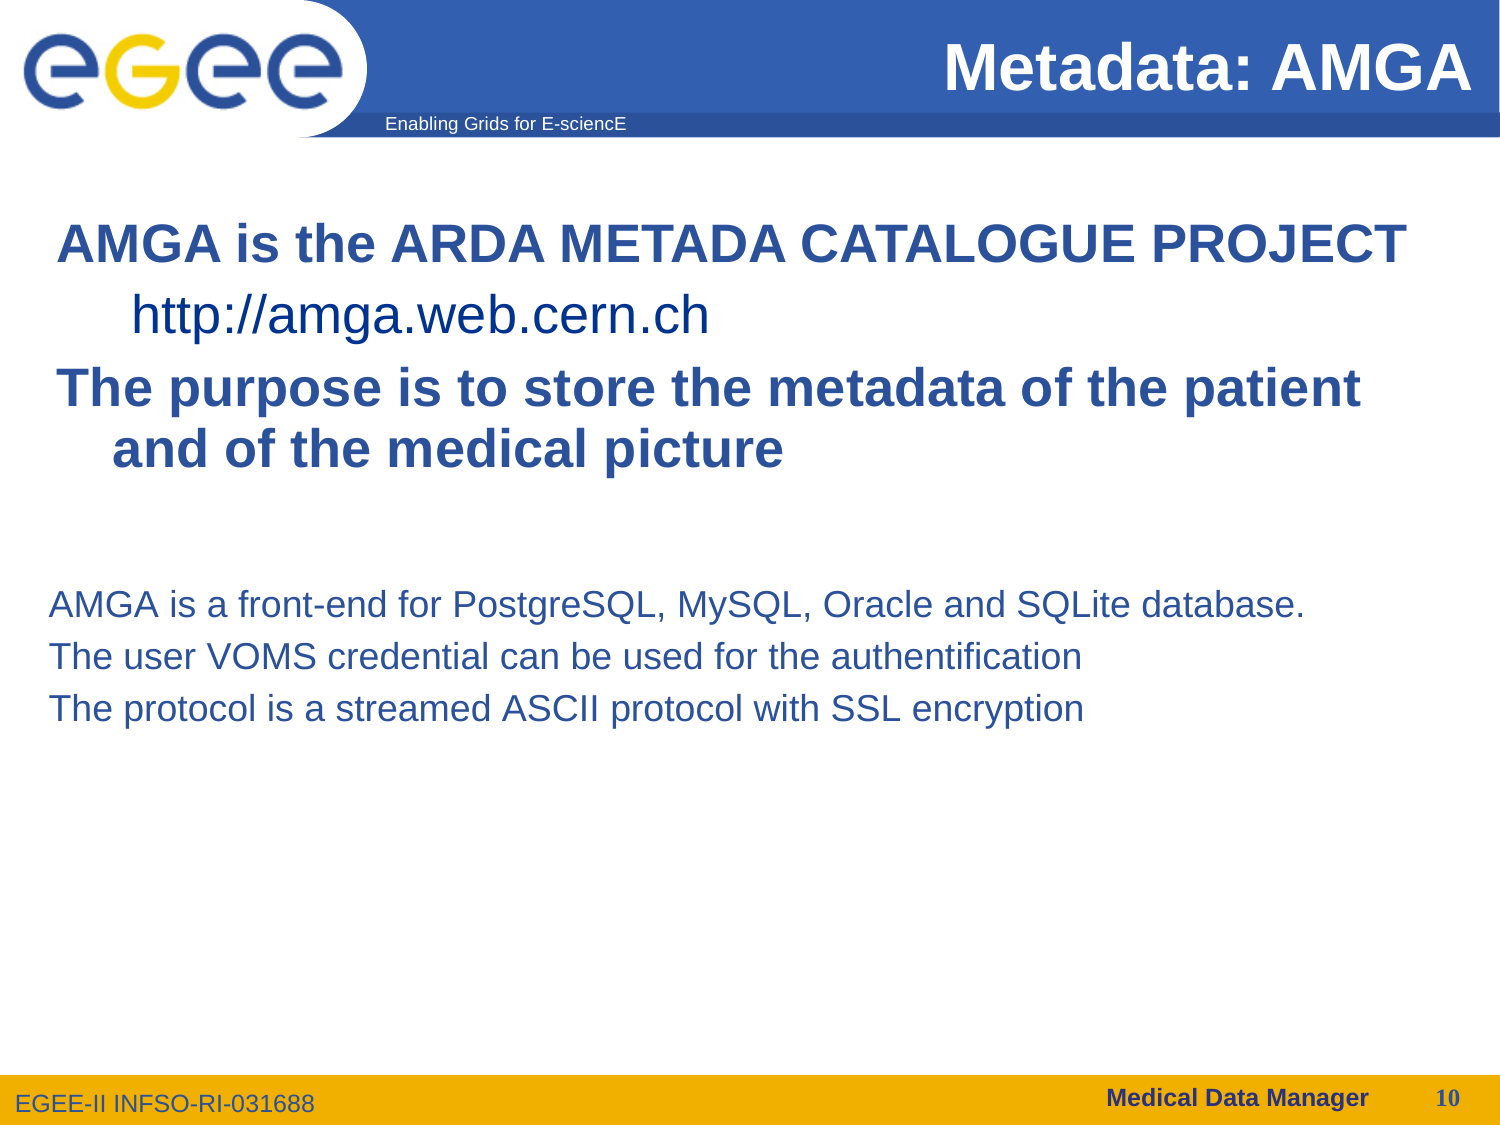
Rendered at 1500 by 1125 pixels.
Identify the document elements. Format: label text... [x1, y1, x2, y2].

list AMGA is the ARDA METADA CATALOGUE PROJECT http://amga.web.cern.ch The purpose is to store the metadata of the patient and of the medical picture [56, 213, 1466, 536]
text_box AMGA is a front-end for PostgreSQL, MySQL, Oracle and SQLite database. The user VOMS credential can be used for the authentification The protocol is a streamed ASCII protocol with SSL encryption [33, 565, 1473, 941]
title Metadata: AMGA [369, 18, 1475, 117]
picture [18, 30, 349, 112]
